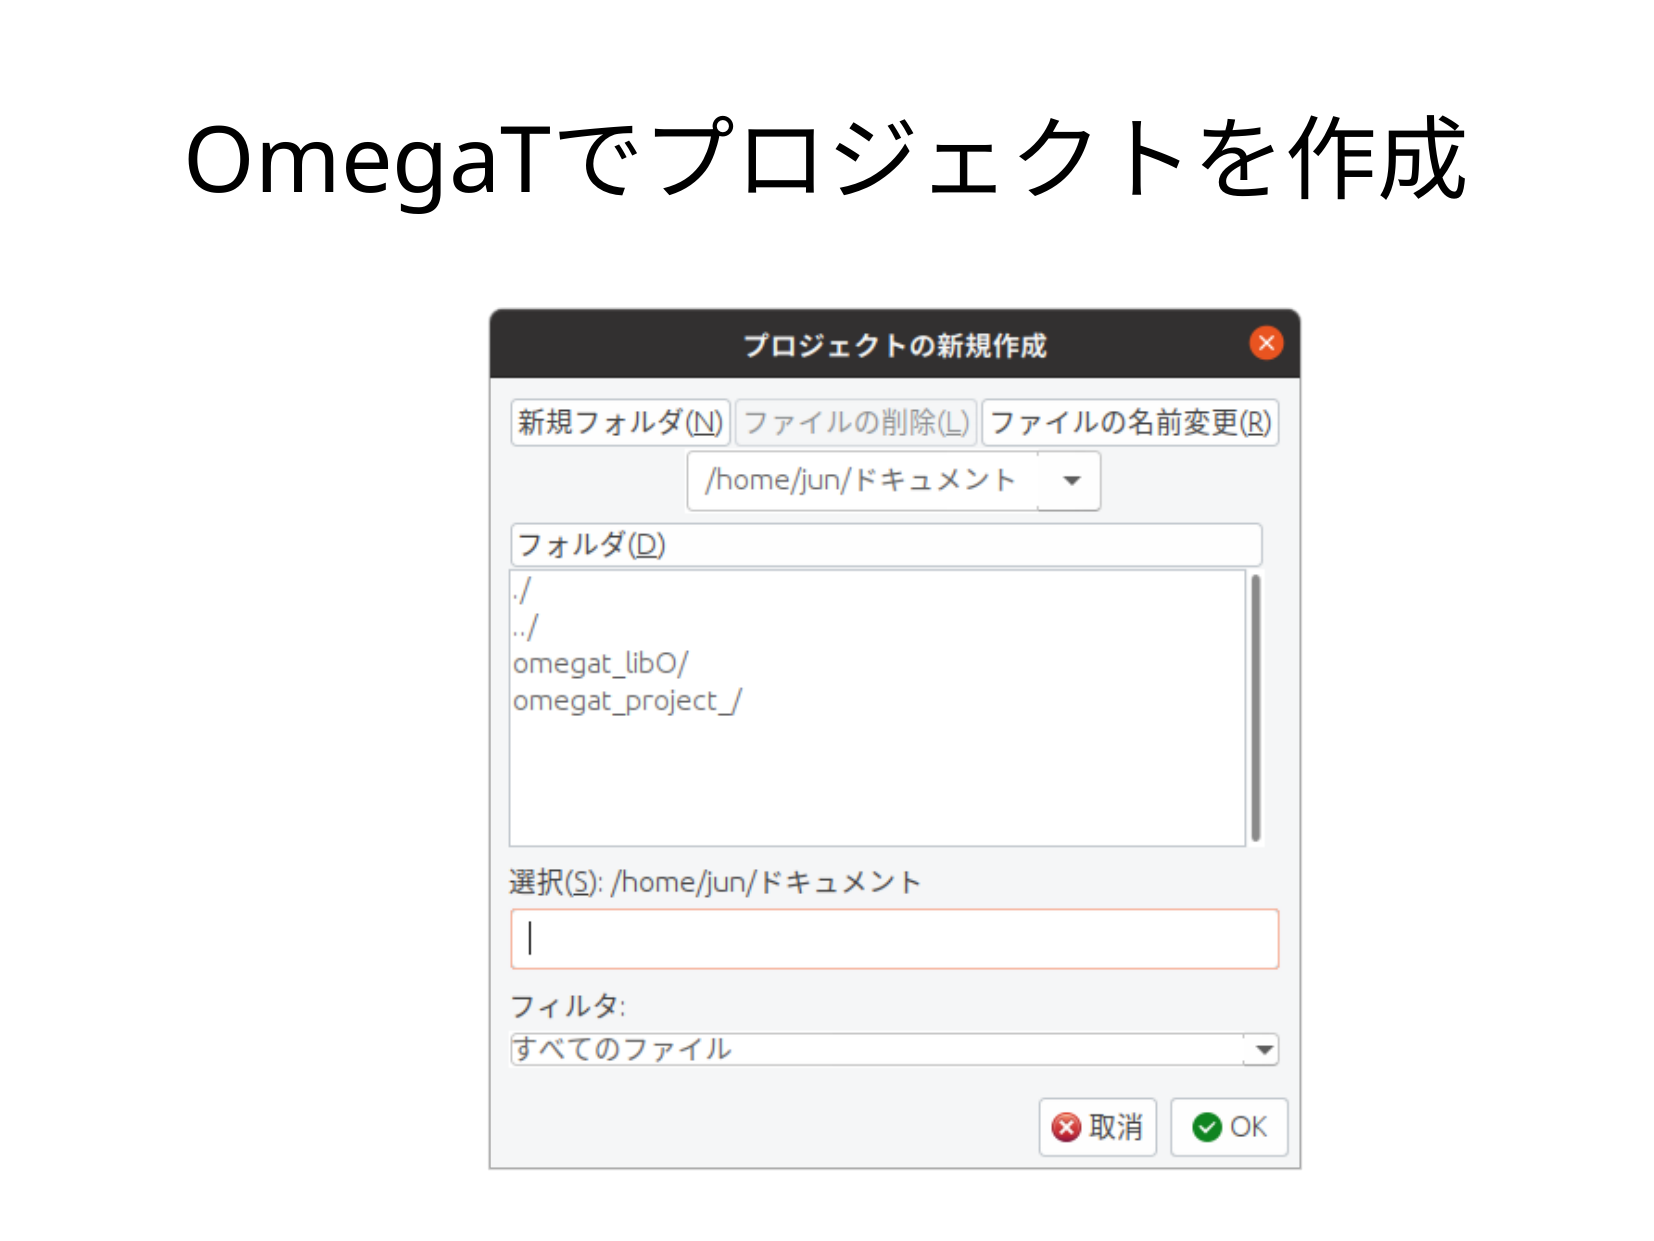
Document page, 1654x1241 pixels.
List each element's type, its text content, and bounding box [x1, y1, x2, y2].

picture [472, 295, 1319, 1187]
title OmegaTでプロジェクトを作成 [82, 49, 1571, 257]
